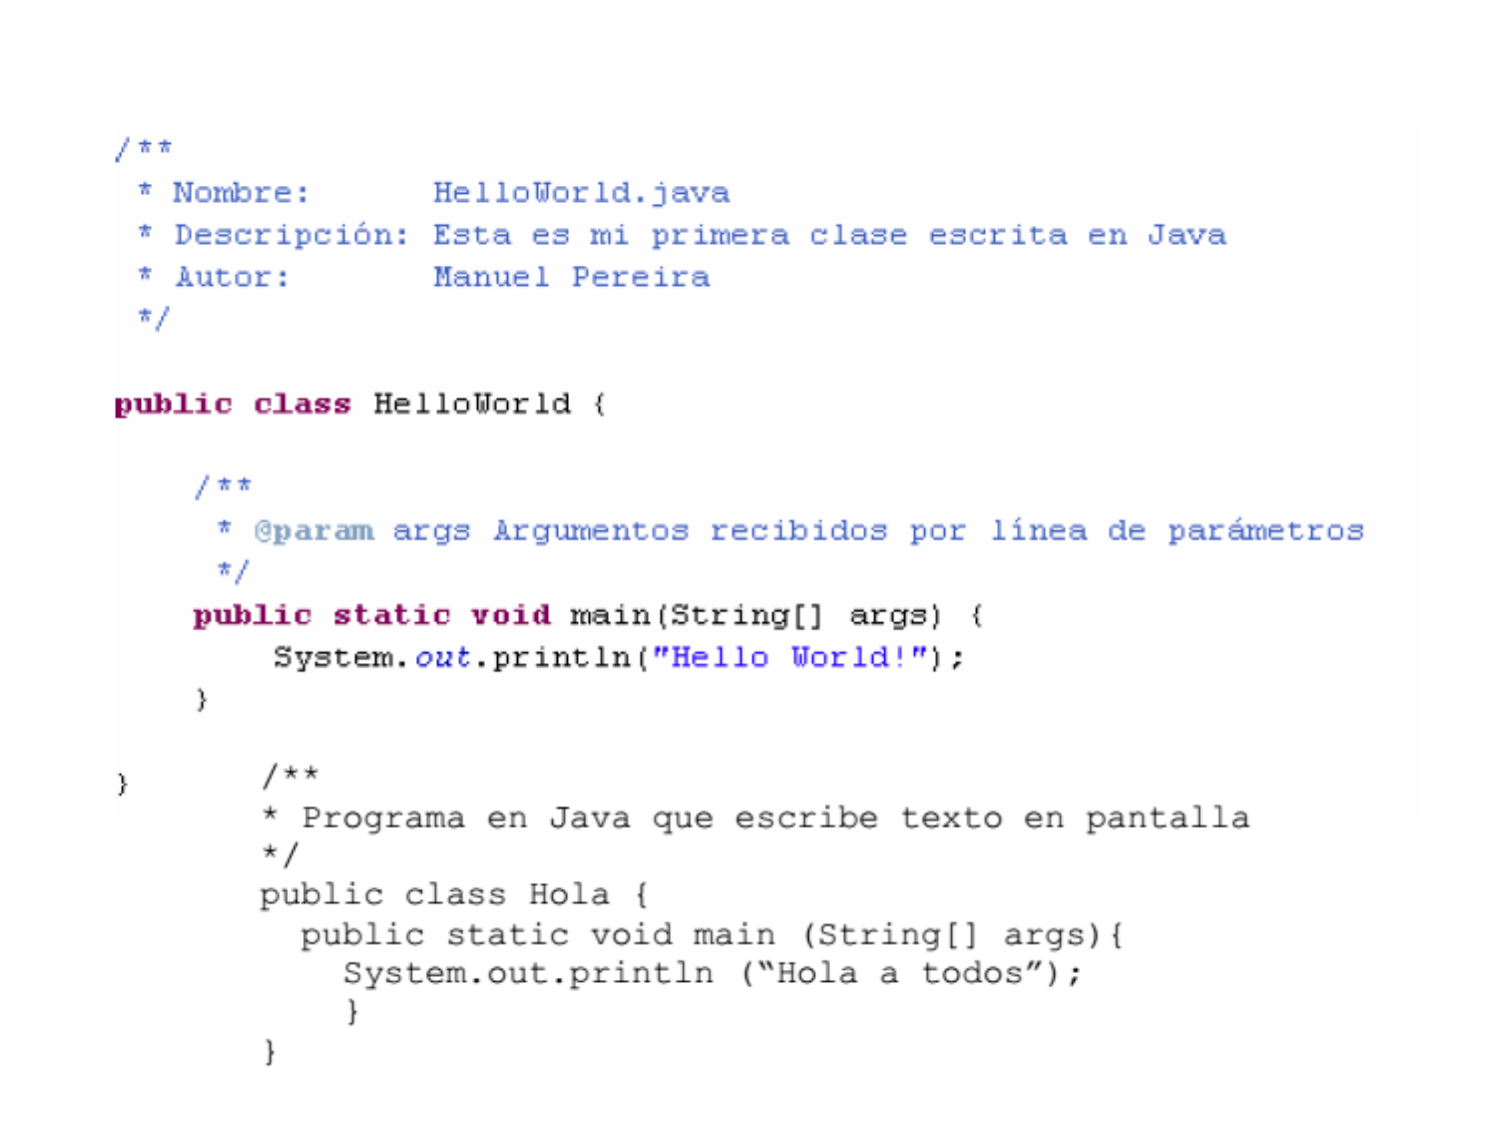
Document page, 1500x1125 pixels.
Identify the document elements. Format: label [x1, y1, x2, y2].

picture [88, 113, 1429, 1106]
